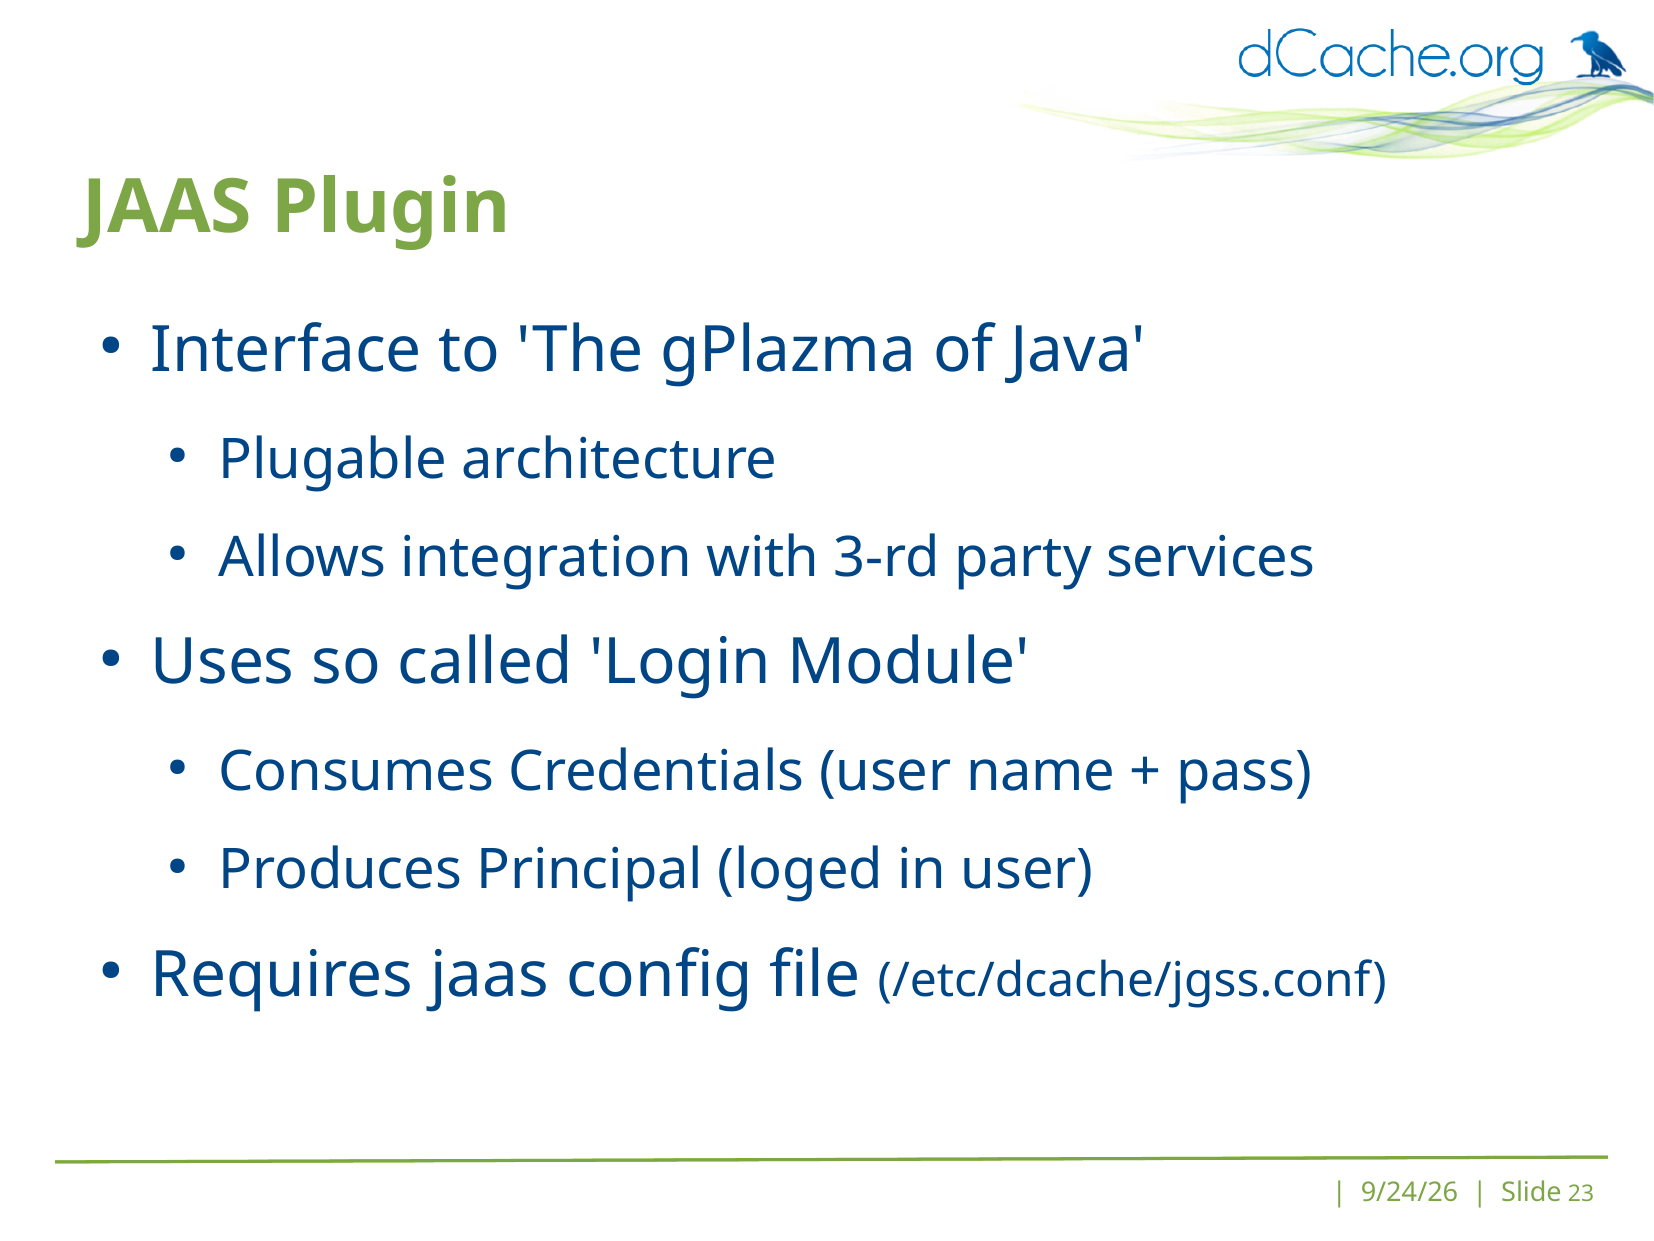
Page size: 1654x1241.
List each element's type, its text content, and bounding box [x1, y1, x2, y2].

list Interface to 'The gPlazma of Java' Plugable architecture Allows integration with 3-rd party services Uses so called 'Login Module' Consumes Credentials (user name + pass) Produces Principal (loged in user) Requires jaas config file (/etc/dcache/jgss.conf) [82, 302, 1571, 1023]
title JAAS Plugin [82, 155, 1605, 252]
picture [956, 16, 1654, 169]
